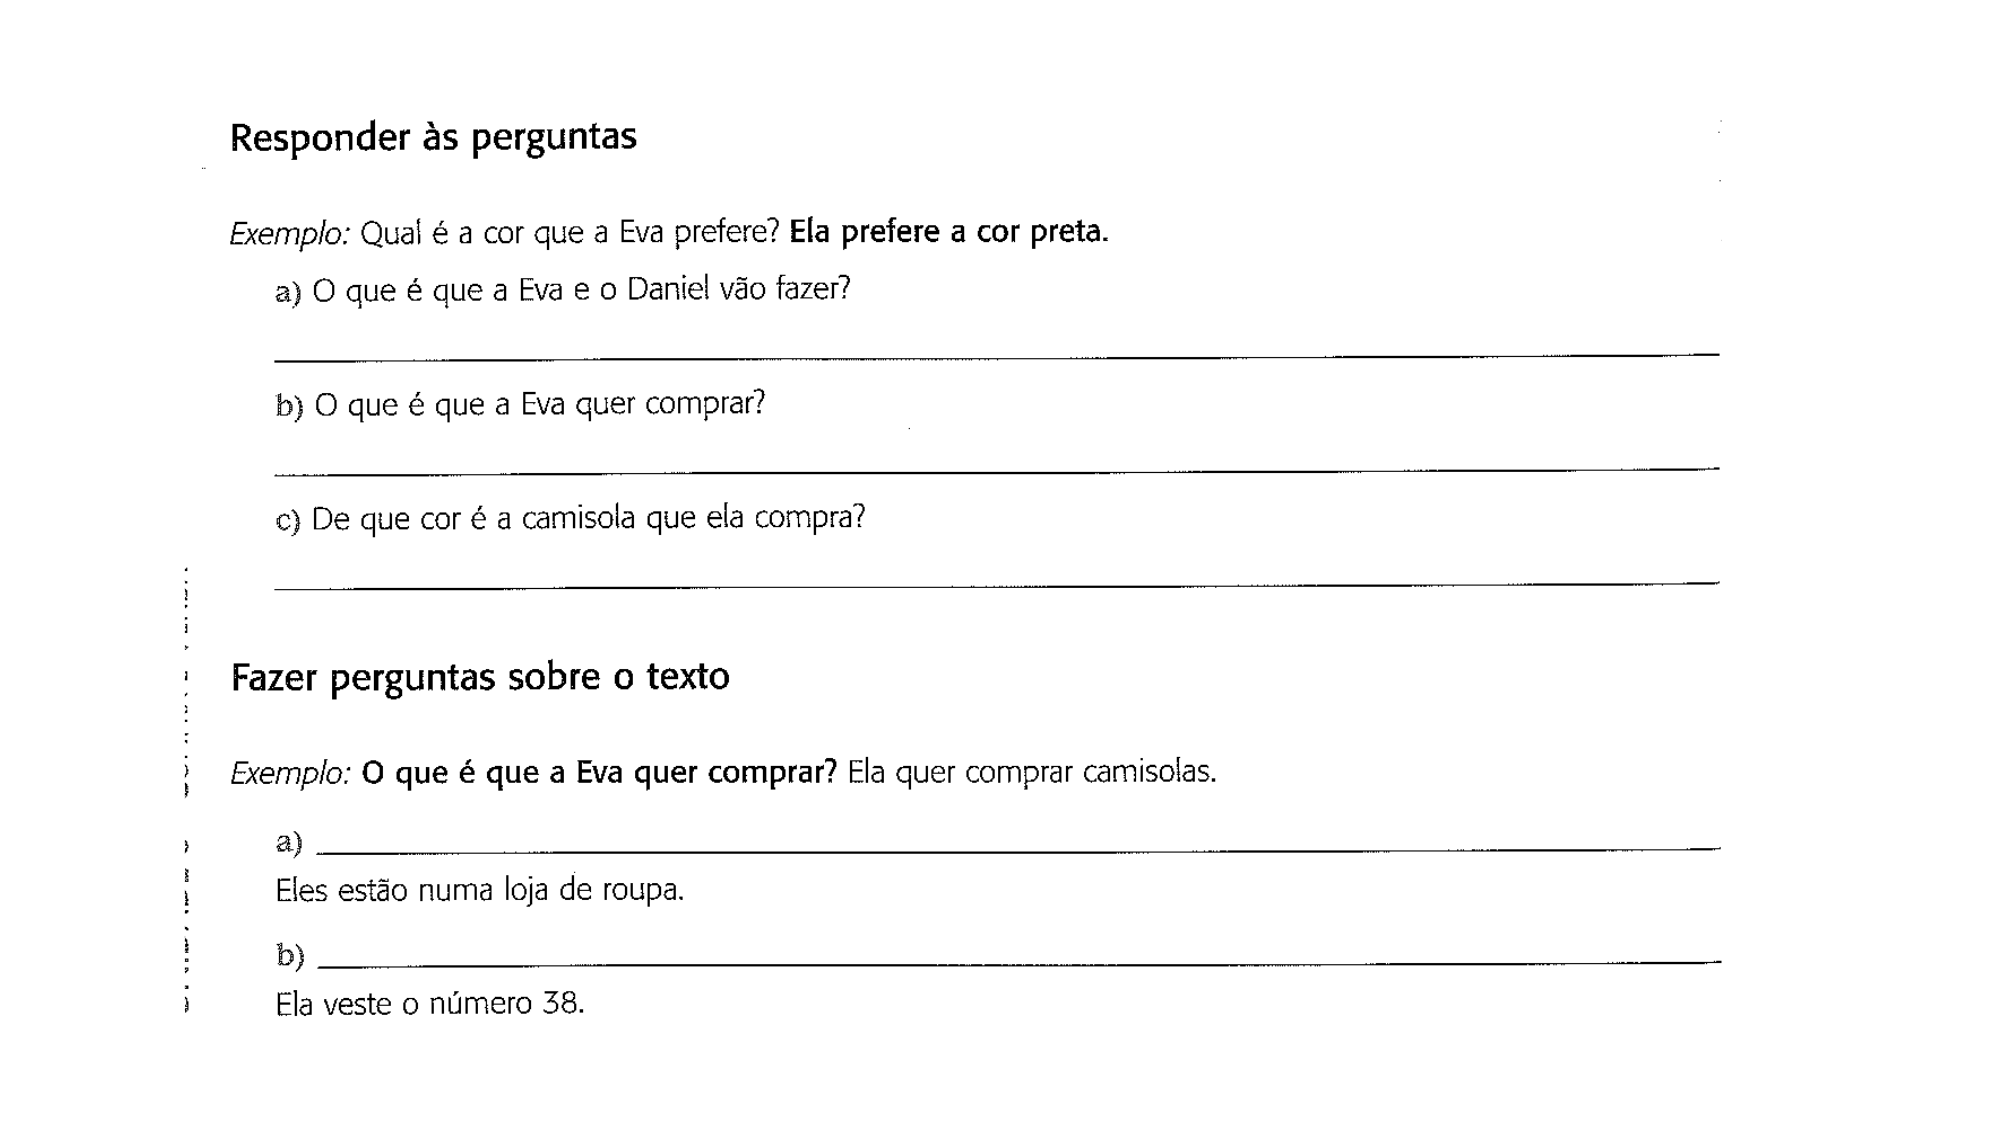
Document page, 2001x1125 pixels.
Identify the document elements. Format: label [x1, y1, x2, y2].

picture [184, 107, 1722, 1077]
